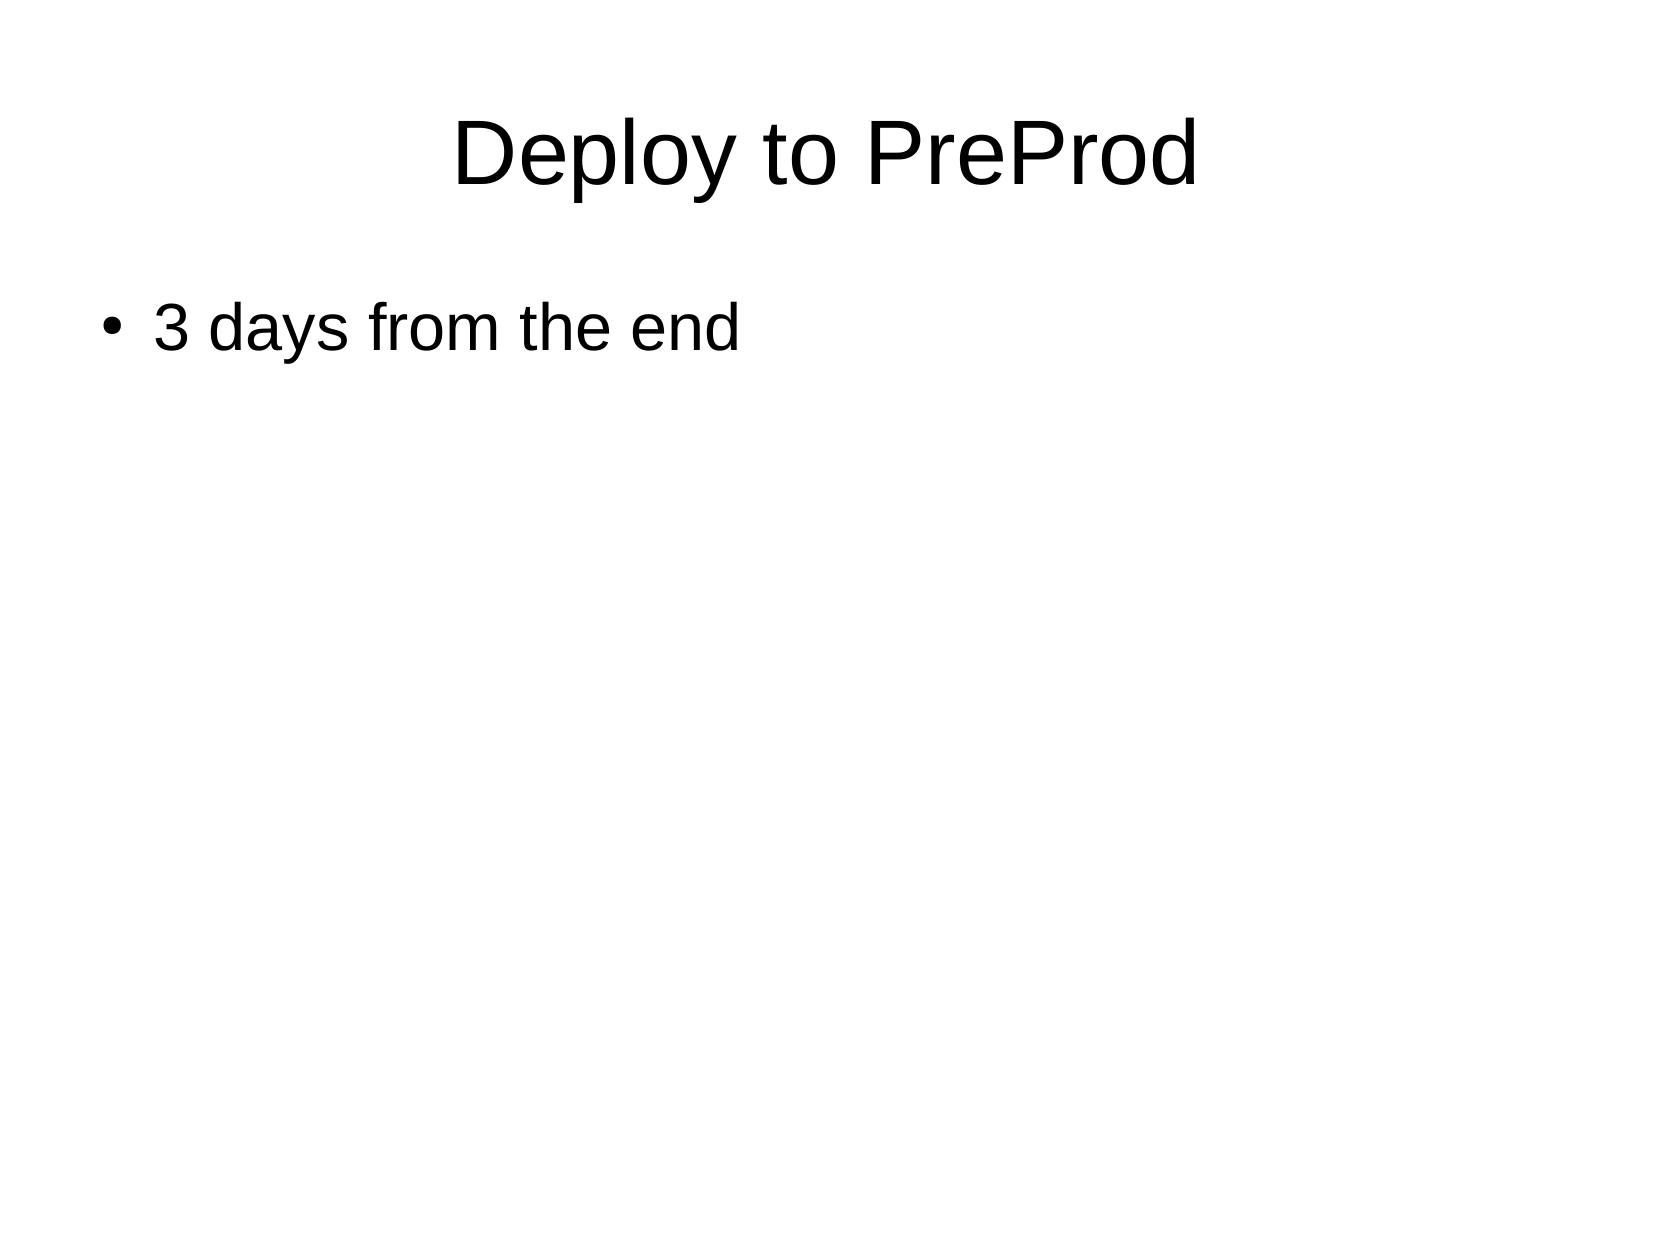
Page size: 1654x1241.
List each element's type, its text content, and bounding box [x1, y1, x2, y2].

title Deploy to PreProd [82, 49, 1571, 257]
list 3 days from the end [82, 290, 1571, 1010]
